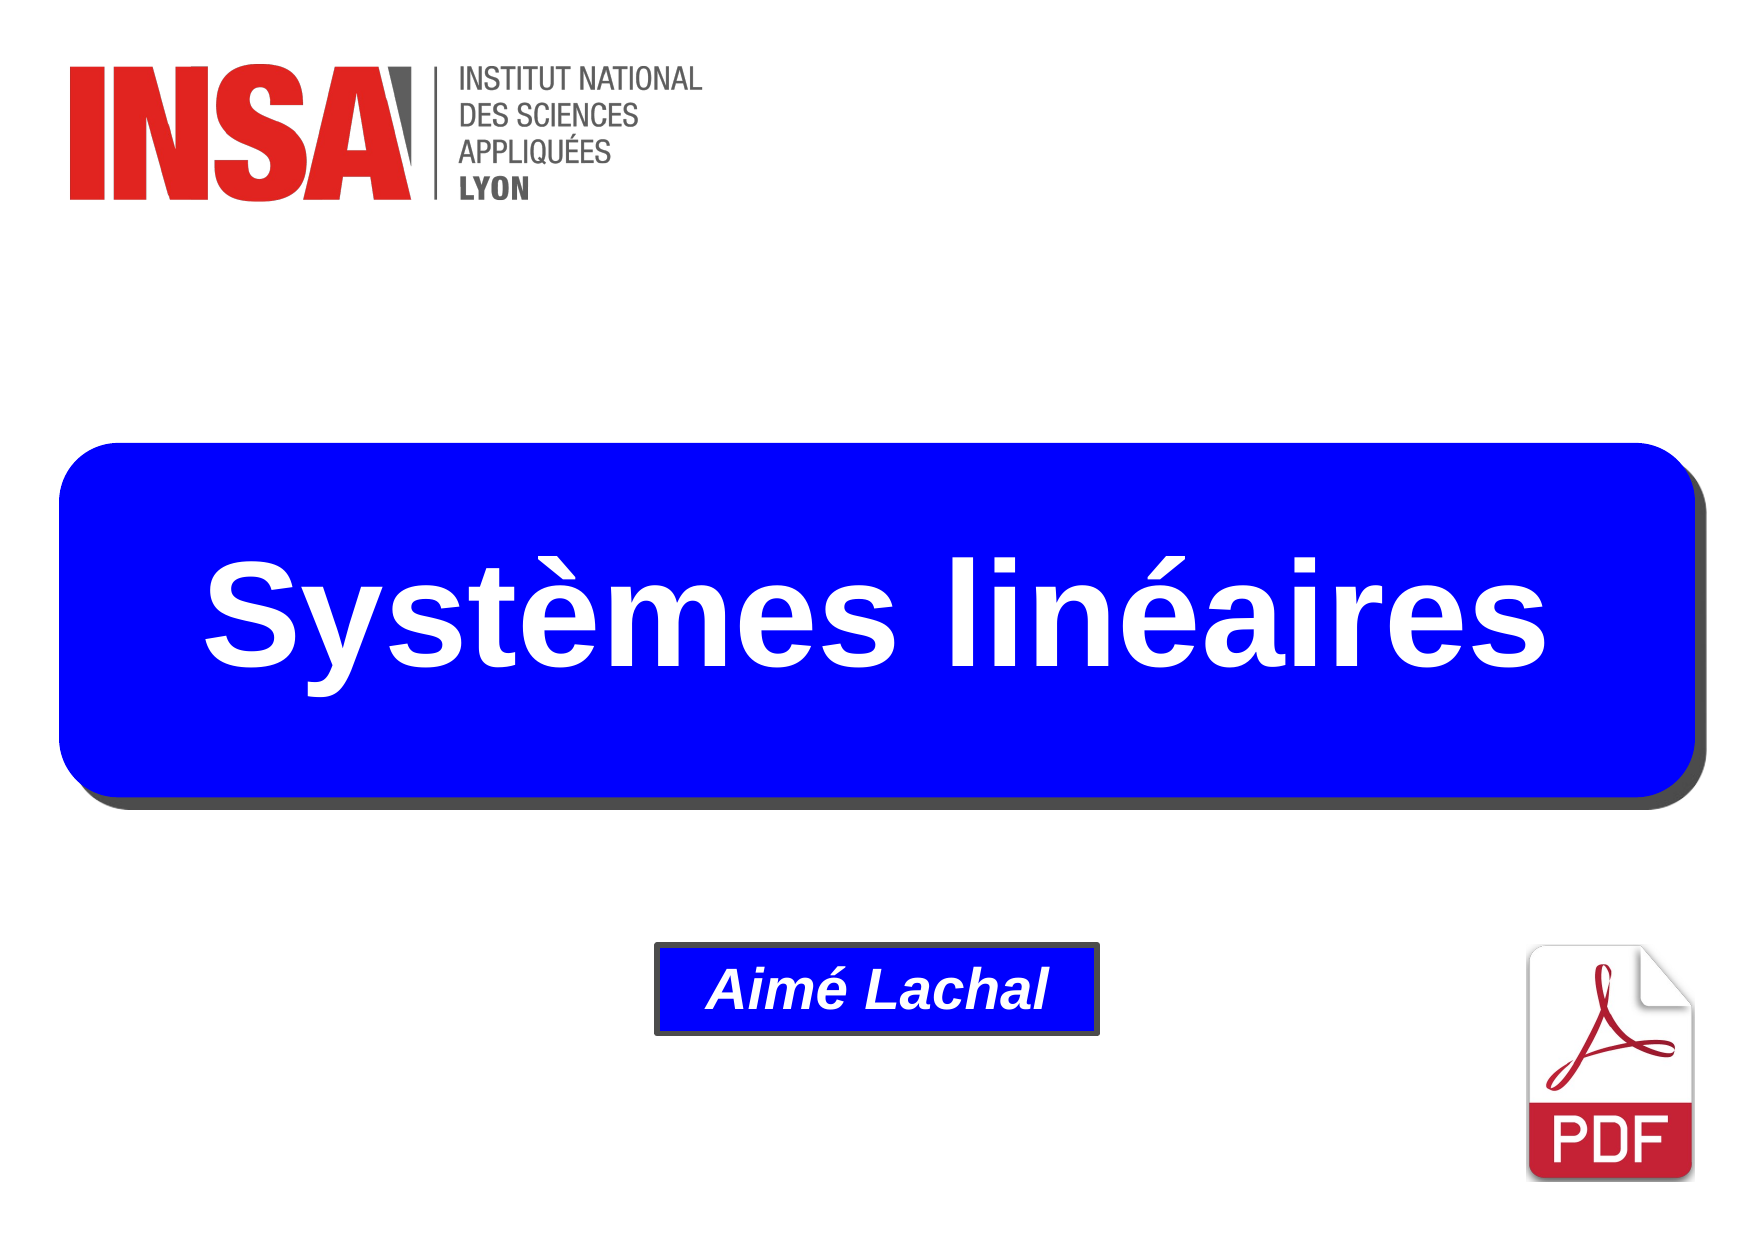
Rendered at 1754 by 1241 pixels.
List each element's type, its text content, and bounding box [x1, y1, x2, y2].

title Aimé Lachal [657, 944, 1098, 1034]
text_box Systèmes linéaires [59, 442, 1695, 798]
picture [59, 58, 713, 207]
picture [1526, 944, 1695, 1182]
